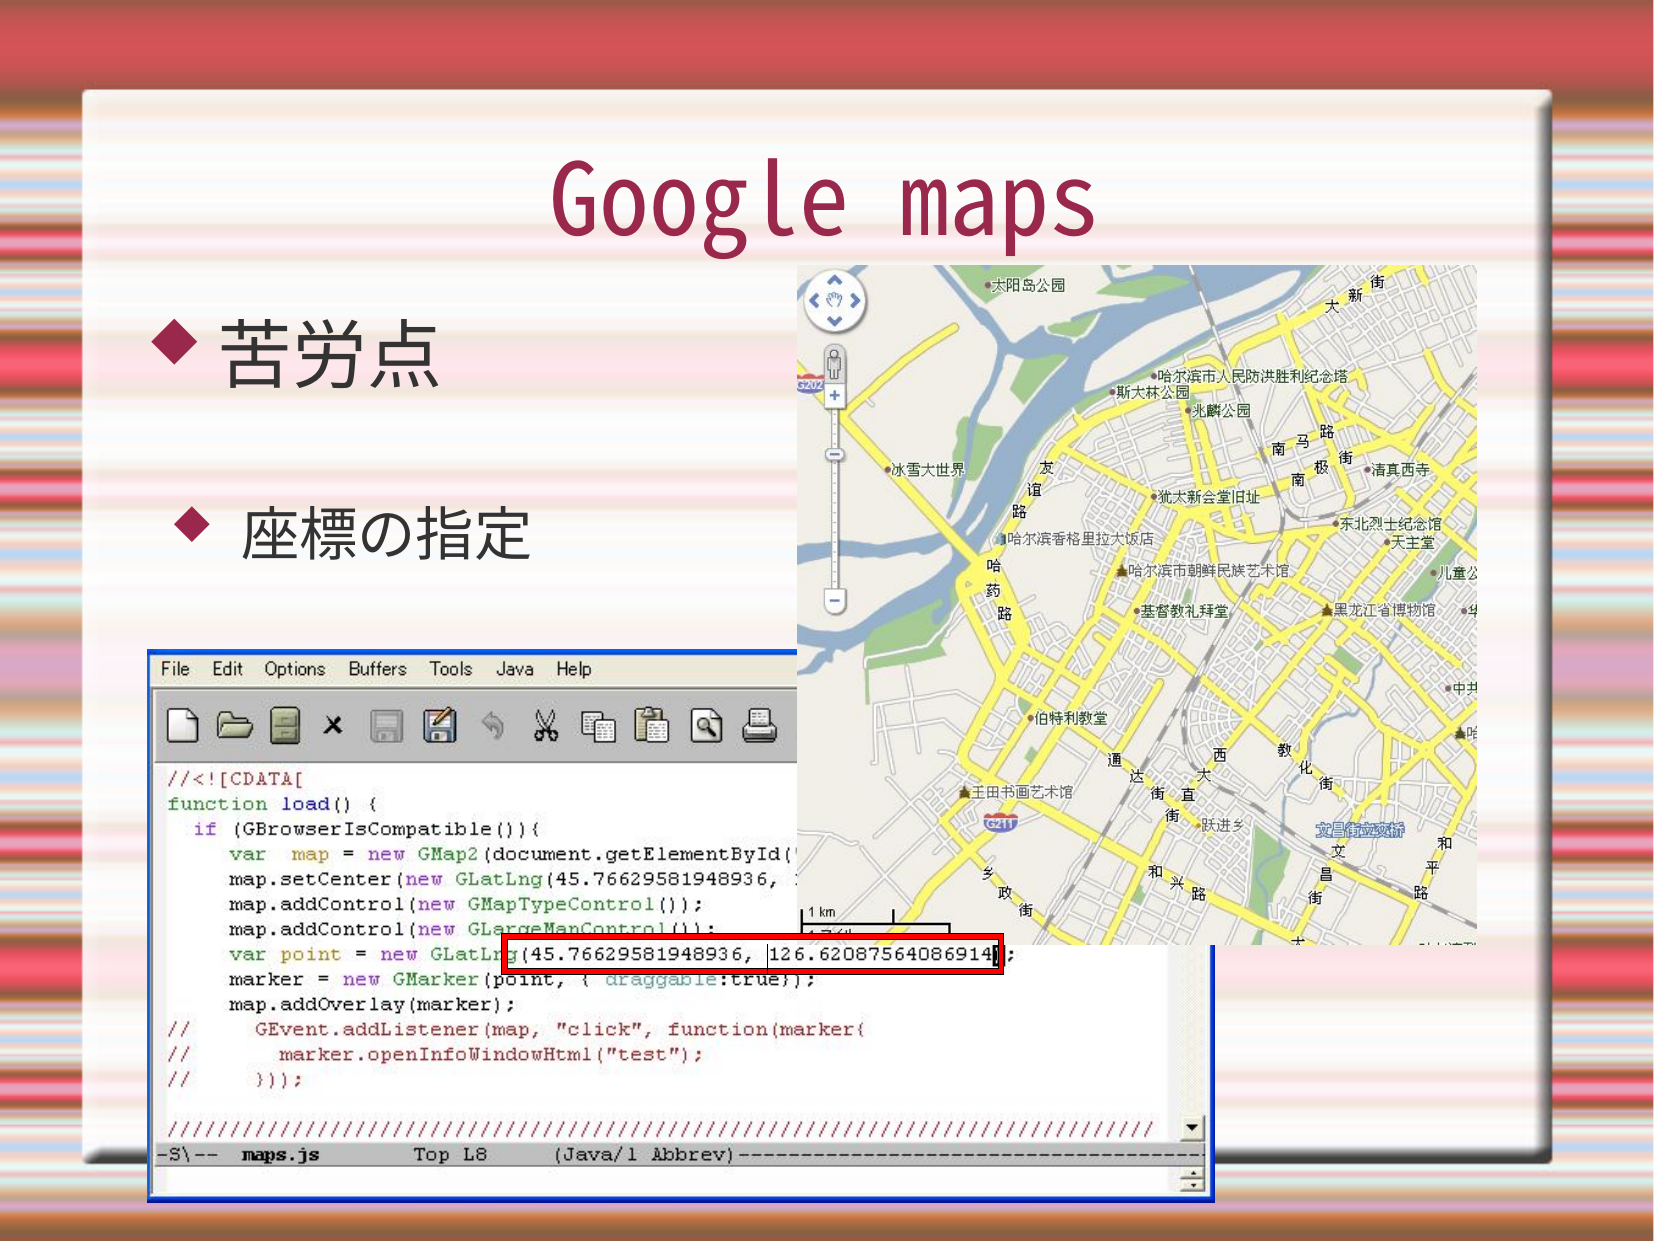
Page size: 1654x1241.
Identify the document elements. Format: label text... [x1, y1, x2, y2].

title Google maps [118, 117, 1531, 266]
text_box [501, 933, 1004, 975]
picture [0, 0, 1654, 1241]
list 苦労点 座標の指定 地図のズレ [134, 295, 797, 1123]
list 苦労点 座標の指定 地図のズレ [1215, 295, 1516, 1123]
